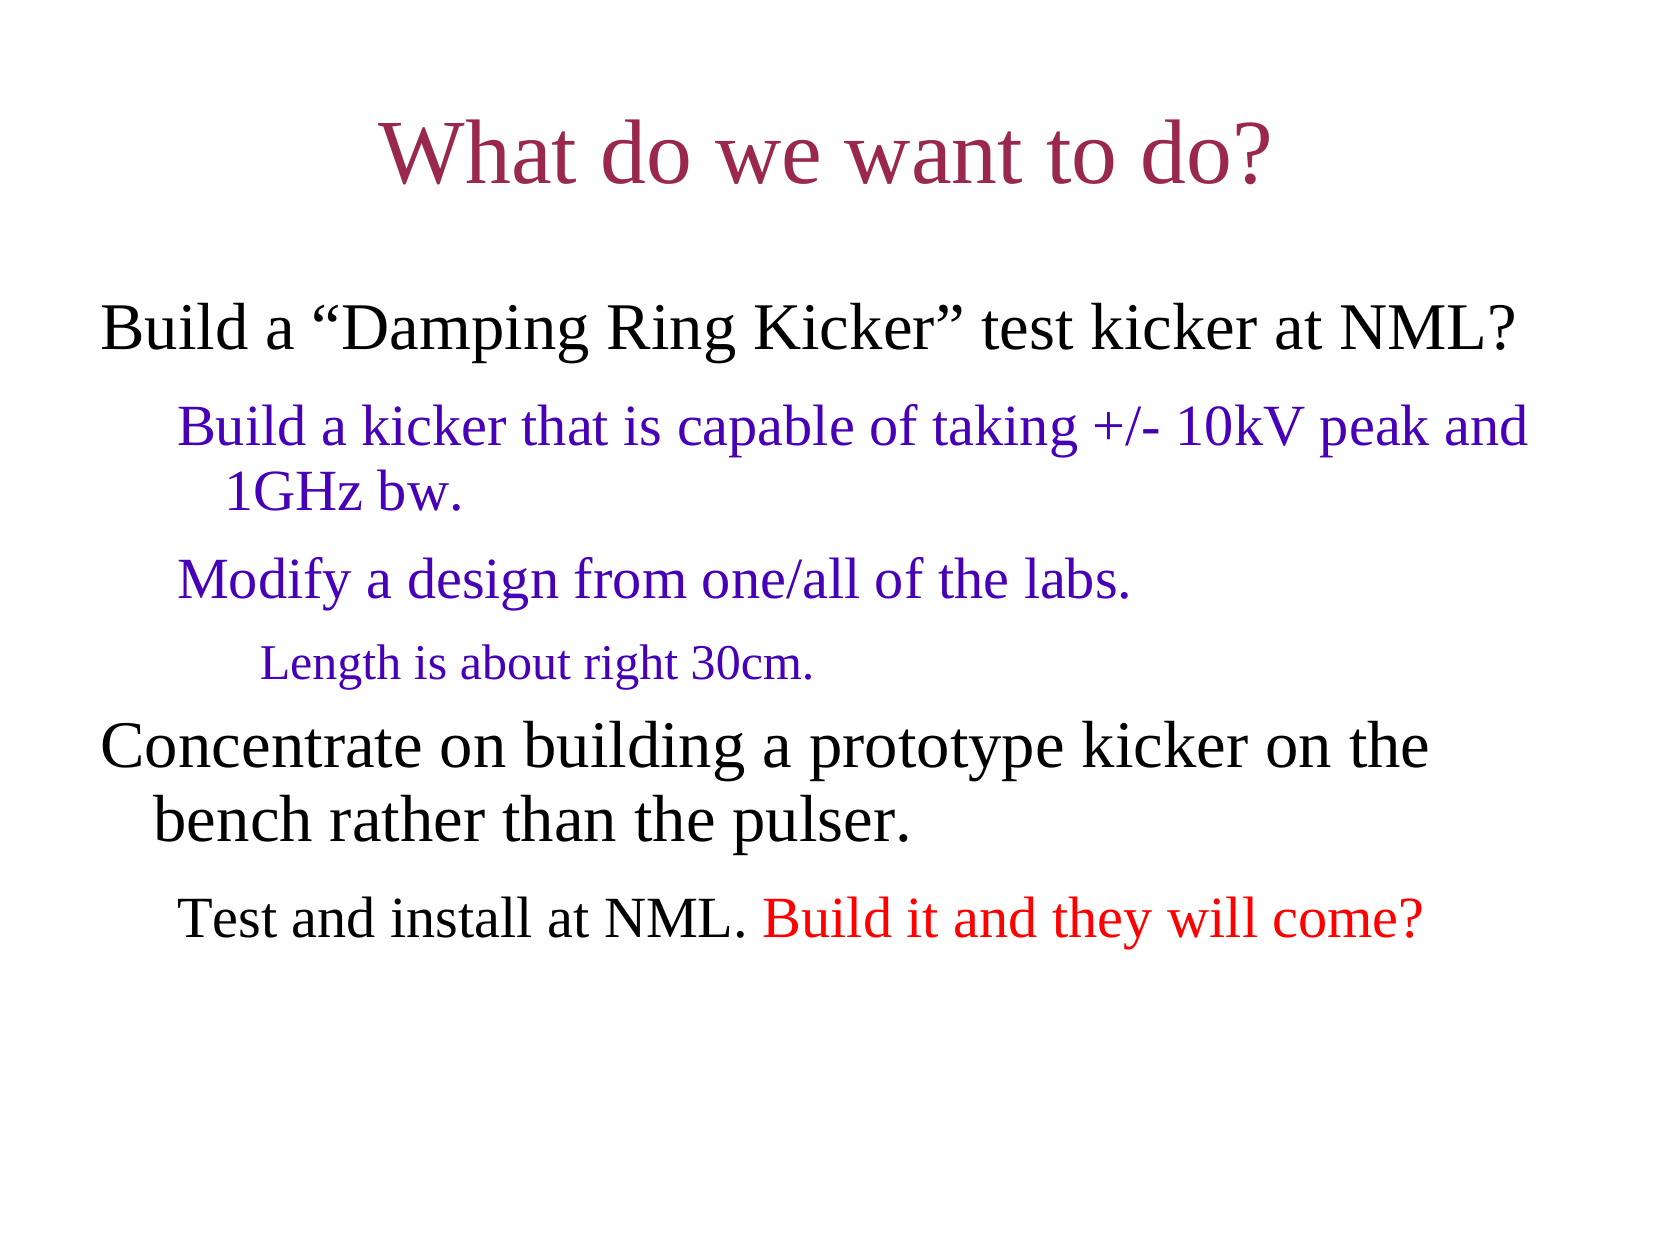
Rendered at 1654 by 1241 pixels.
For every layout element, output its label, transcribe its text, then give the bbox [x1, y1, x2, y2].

list Build a “Damping Ring Kicker” test kicker at NML? Build a kicker that is capable of taking +/- 10kV peak and 1GHz bw. Modify a design from one/all of the labs. Length is about right 30cm. Concentrate on building a prototype kicker on the bench rather than the pulser. Test and install at NML. Build it and they will come? [82, 290, 1571, 1094]
title What do we want to do? [82, 56, 1571, 250]
